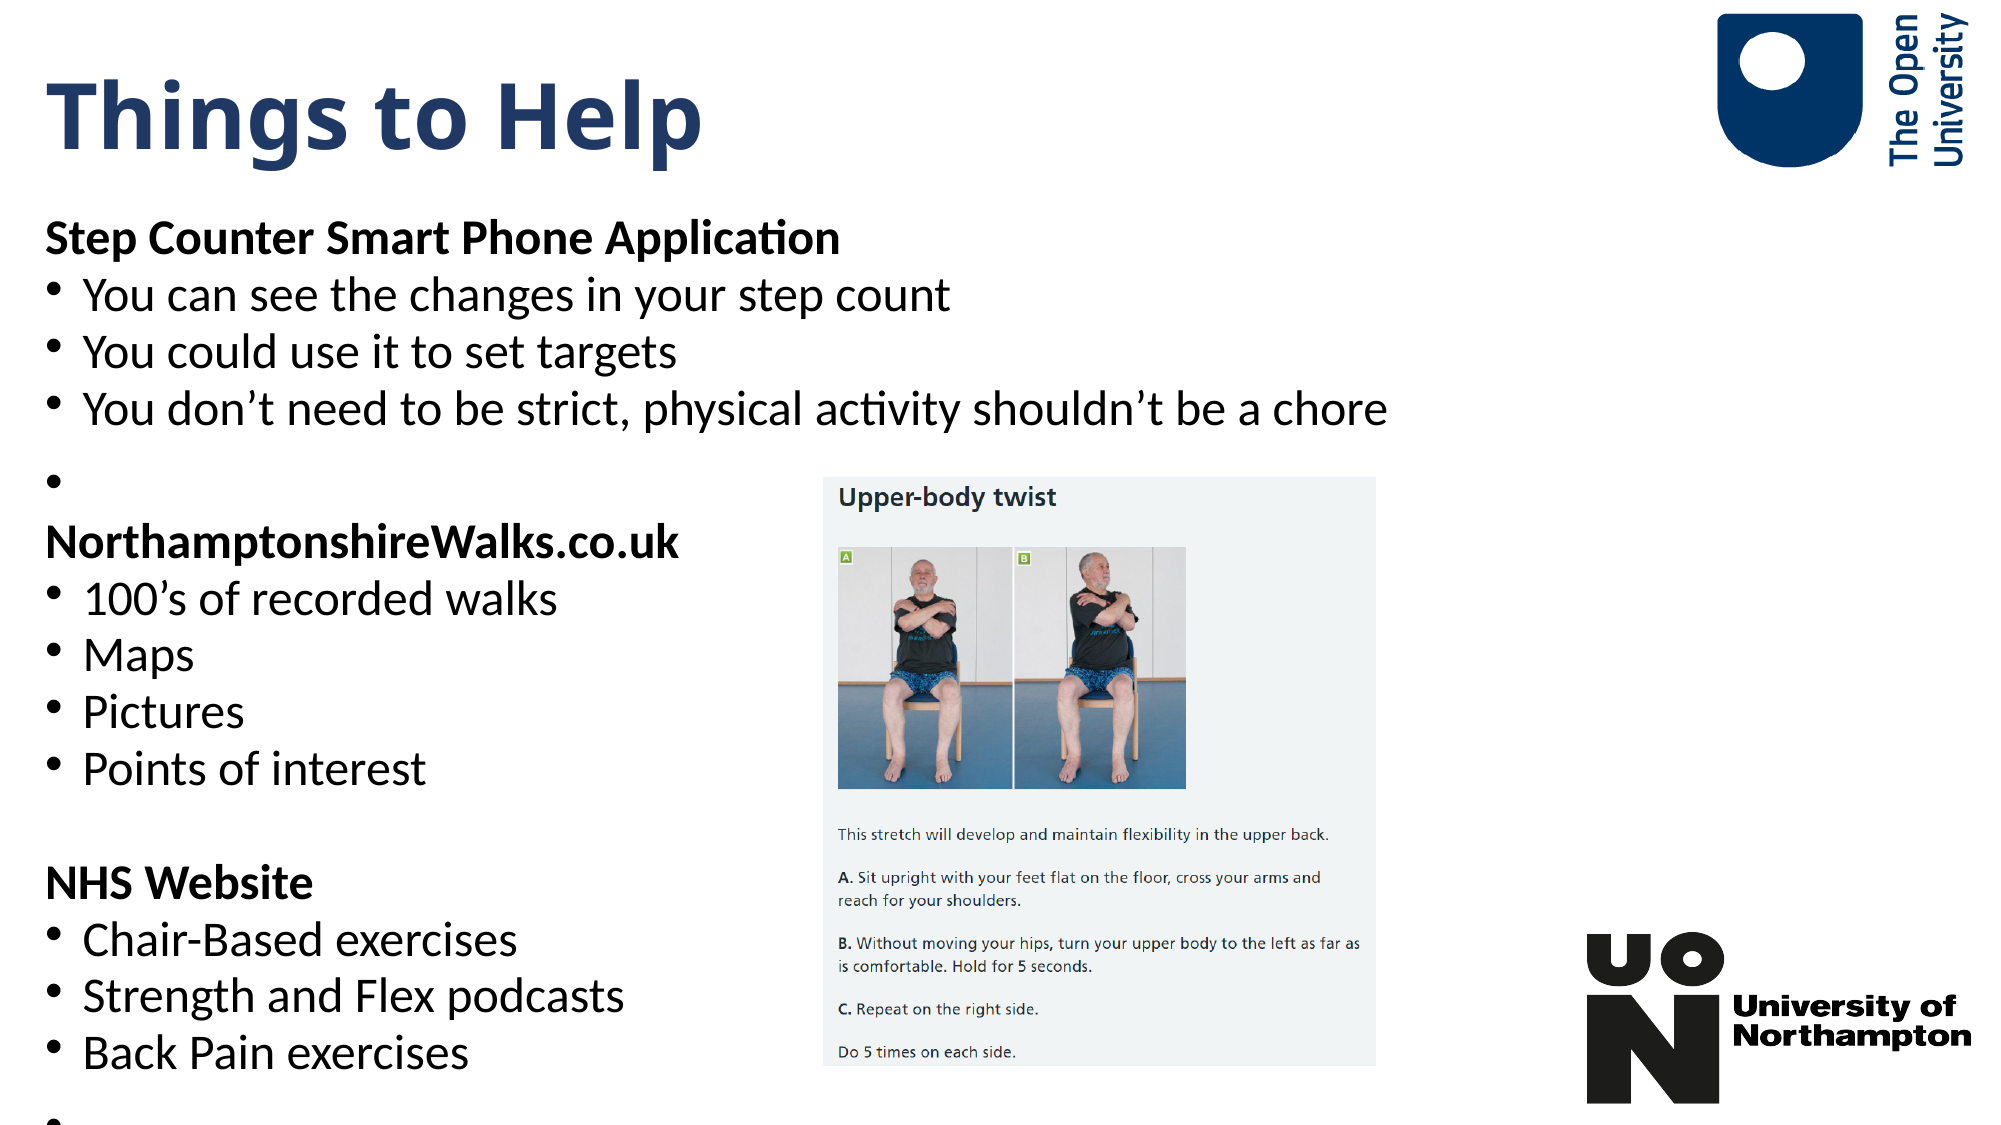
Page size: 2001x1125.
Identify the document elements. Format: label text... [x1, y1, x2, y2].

picture [1444, 810, 2000, 1125]
picture [1716, 10, 1971, 170]
picture [823, 477, 1376, 1066]
list Step Counter Smart Phone Application You can see the changes in your step count You could use it to set targets You don’t need to be strict, physical activity shouldn’t be a chore NorthamptonshireWalks.co.uk 100’s of recorded walks Maps Pictures Points of interest NHS Website Chair-Based exercises Strength and Flex podcasts Back Pain exercises [30, 218, 1971, 1115]
title Things to Help [30, 10, 1863, 218]
